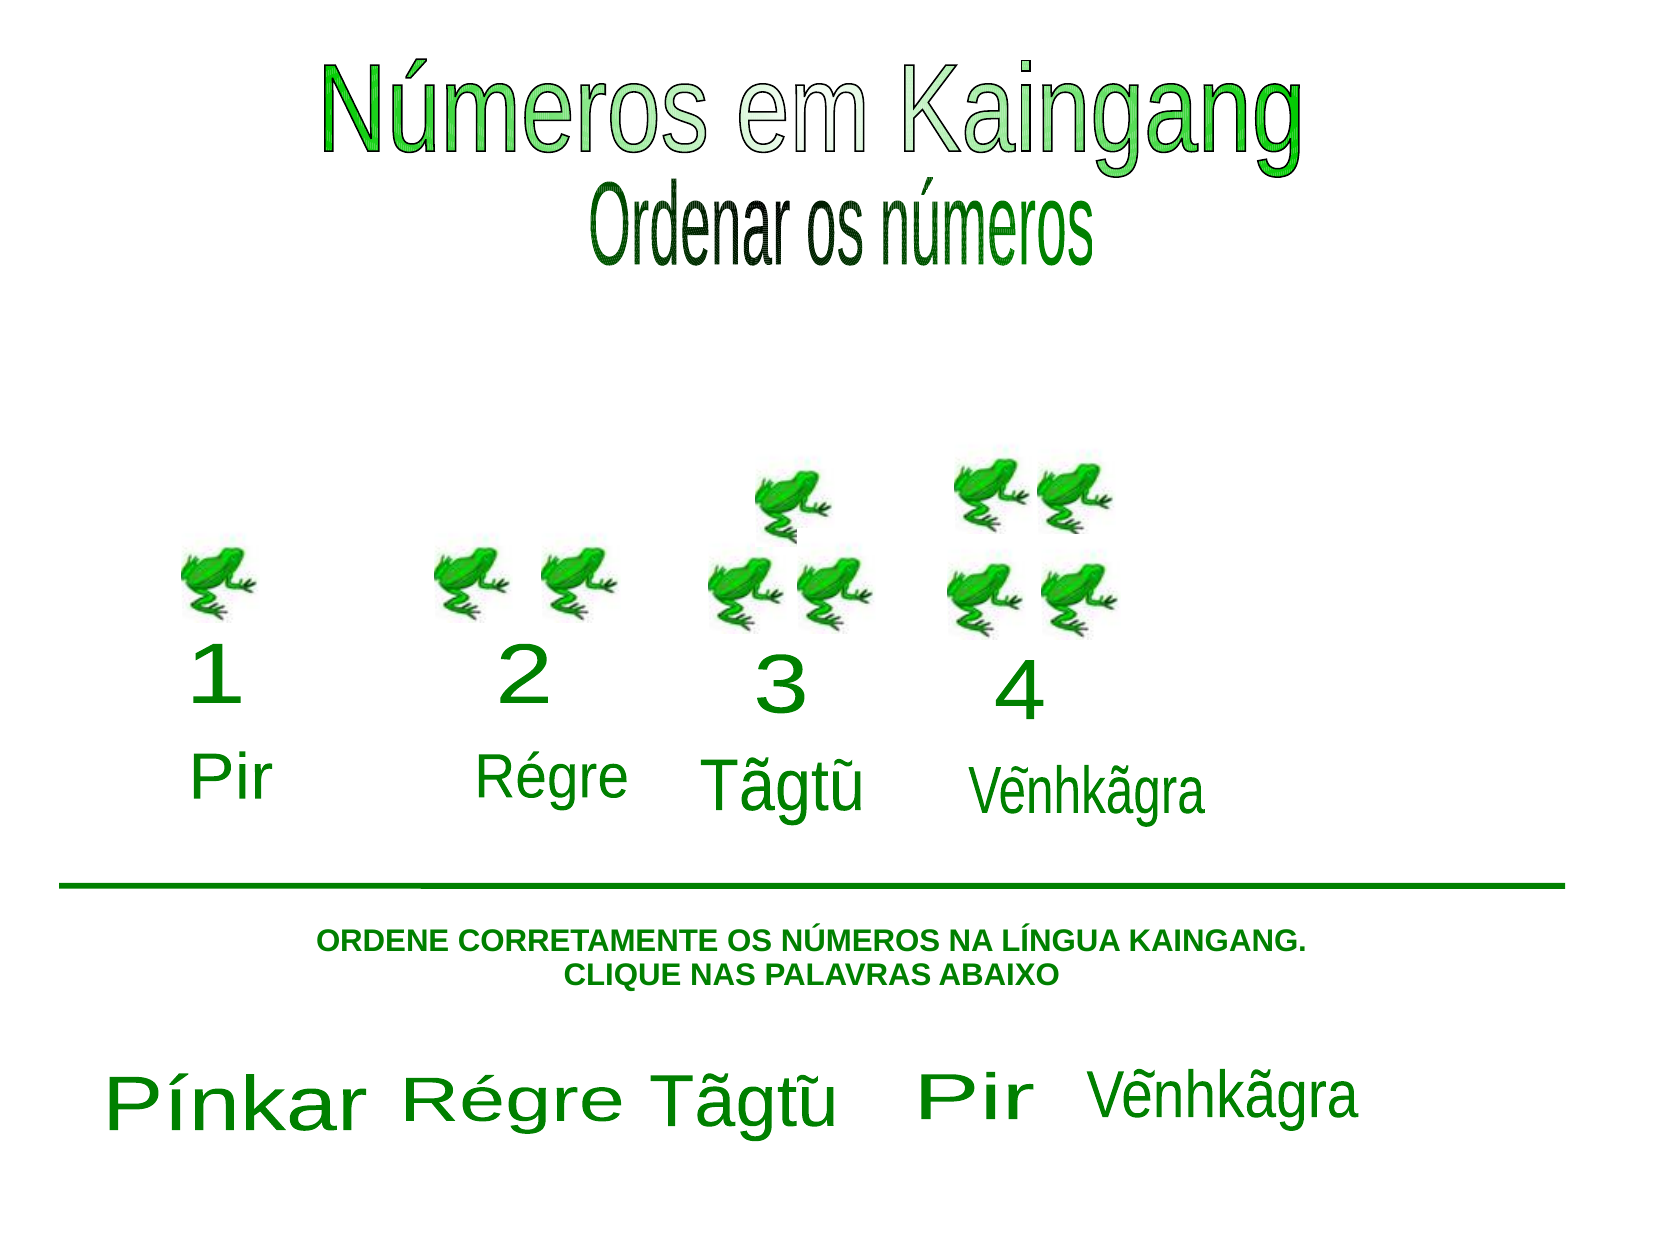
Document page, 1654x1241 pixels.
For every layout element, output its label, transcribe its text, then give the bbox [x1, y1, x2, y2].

text_box Ordenar os números [989, 200, 1016, 266]
picture [1037, 434, 1121, 640]
text_box Tãgtu [650, 1075, 693, 1127]
text_box Ordenar os números [913, 201, 938, 266]
text_box Ordenar os números [634, 200, 649, 265]
text_box Venhkãgra [1000, 777, 1024, 814]
text_box Ordenar os números [743, 200, 773, 266]
text_box Régre [478, 754, 513, 798]
text_box Régre [462, 1087, 502, 1122]
text_box Régre [406, 1077, 456, 1121]
text_box Ordenar os números [944, 200, 984, 265]
text_box Ordenar os números [1038, 200, 1065, 266]
text_box Ordenar os números [808, 200, 835, 266]
picture [708, 441, 876, 634]
picture [434, 518, 513, 623]
text_box Pir [986, 1071, 996, 1078]
text_box Venhkãgra [1188, 1068, 1213, 1118]
text_box Pir [1008, 1083, 1034, 1120]
text_box Pínkar [194, 1088, 234, 1131]
text_box Régre [527, 751, 540, 761]
picture [541, 518, 621, 623]
text_box ~ [797, 1074, 818, 1084]
text_box Ordenar os números [838, 200, 863, 266]
text_box Tãgtu [777, 1078, 797, 1127]
text_box Ordenar os números [590, 181, 629, 266]
text_box Pínkar [169, 1073, 189, 1085]
text_box Ordenar os números [714, 200, 738, 265]
text_box Ordenar os números [775, 200, 790, 265]
text_box Ordenar os números [1068, 200, 1093, 266]
text_box Pir [254, 763, 273, 799]
text_box Venhkãgra [1250, 1069, 1271, 1078]
text_box Régre [549, 763, 575, 811]
text_box 3 [757, 654, 805, 714]
text_box Venhkãgra [1086, 1071, 1125, 1118]
text_box Tãgtu [833, 771, 861, 811]
text_box Pir [986, 1084, 996, 1120]
picture [947, 429, 1033, 640]
text_box Venhkãgra [1135, 777, 1158, 827]
text_box Régre [582, 1087, 622, 1122]
text_box ~ [1133, 1068, 1155, 1078]
text_box Régre [517, 763, 545, 798]
text_box Venhkãgra [1123, 1081, 1151, 1118]
text_box Venhkãgra [1219, 1068, 1245, 1118]
text_box Venhkãgra [1311, 1081, 1326, 1118]
text_box Venhkãgra [1056, 764, 1078, 813]
text_box Venhkãgra [1107, 777, 1134, 814]
text_box Venhkãgra [1179, 777, 1205, 814]
text_box 4 [995, 660, 1044, 720]
text_box Venhkãgra [1246, 1081, 1277, 1118]
text_box ~ [1011, 766, 1028, 774]
text_box Venhkãgra [1278, 1081, 1305, 1131]
text_box Ordenar os números [651, 178, 677, 266]
text_box Tãgtu [738, 1086, 772, 1142]
text_box Régre [476, 1074, 495, 1085]
text_box Venhkãgra [1084, 764, 1106, 813]
text_box Ordenar os números [682, 200, 709, 266]
text_box Pínkar [109, 1076, 159, 1131]
text_box Pir [921, 1074, 975, 1120]
text_box Pínkar [289, 1088, 337, 1131]
text_box Tãgtu [802, 1087, 834, 1127]
text_box Tãgtu [745, 757, 769, 767]
text_box Venhkãgra [1164, 777, 1177, 813]
text_box Pir [239, 764, 246, 799]
text_box Tãgtu [700, 759, 738, 811]
text_box 2 [500, 643, 548, 703]
text_box Tãgtu [702, 1073, 729, 1083]
text_box Pínkar [343, 1088, 367, 1131]
text_box Tãgtu [741, 770, 775, 811]
text_box Venhkãgra [1329, 1081, 1359, 1118]
text_box Régre [599, 763, 627, 798]
text_box Tãgtu [697, 1086, 736, 1127]
text_box Tãgtu [777, 770, 807, 826]
text_box Ordenar os números [1021, 200, 1036, 265]
text_box Pir [193, 753, 231, 799]
text_box Pínkar [246, 1074, 287, 1131]
text_box Régre [582, 763, 597, 798]
text_box Tãgtu [811, 762, 829, 811]
text_box Venhkãgra [1029, 777, 1051, 813]
text_box ~ [834, 758, 853, 767]
text_box Pínkar [171, 1089, 181, 1131]
text_box 1 [193, 643, 241, 703]
text_box Venhkãgra [968, 767, 1001, 813]
text_box Régre [556, 1087, 578, 1121]
text_box ORDENE CORRETAMENTE OS NÚMEROS NA LÍNGUA KAINGANG. CLIQUE NAS PALAVRAS ABAIXO [236, 915, 1388, 1003]
text_box Venhkãgra [1156, 1081, 1181, 1118]
text_box Ordenar os números [883, 200, 907, 265]
text_box Régre [508, 1087, 546, 1134]
picture [181, 518, 260, 623]
